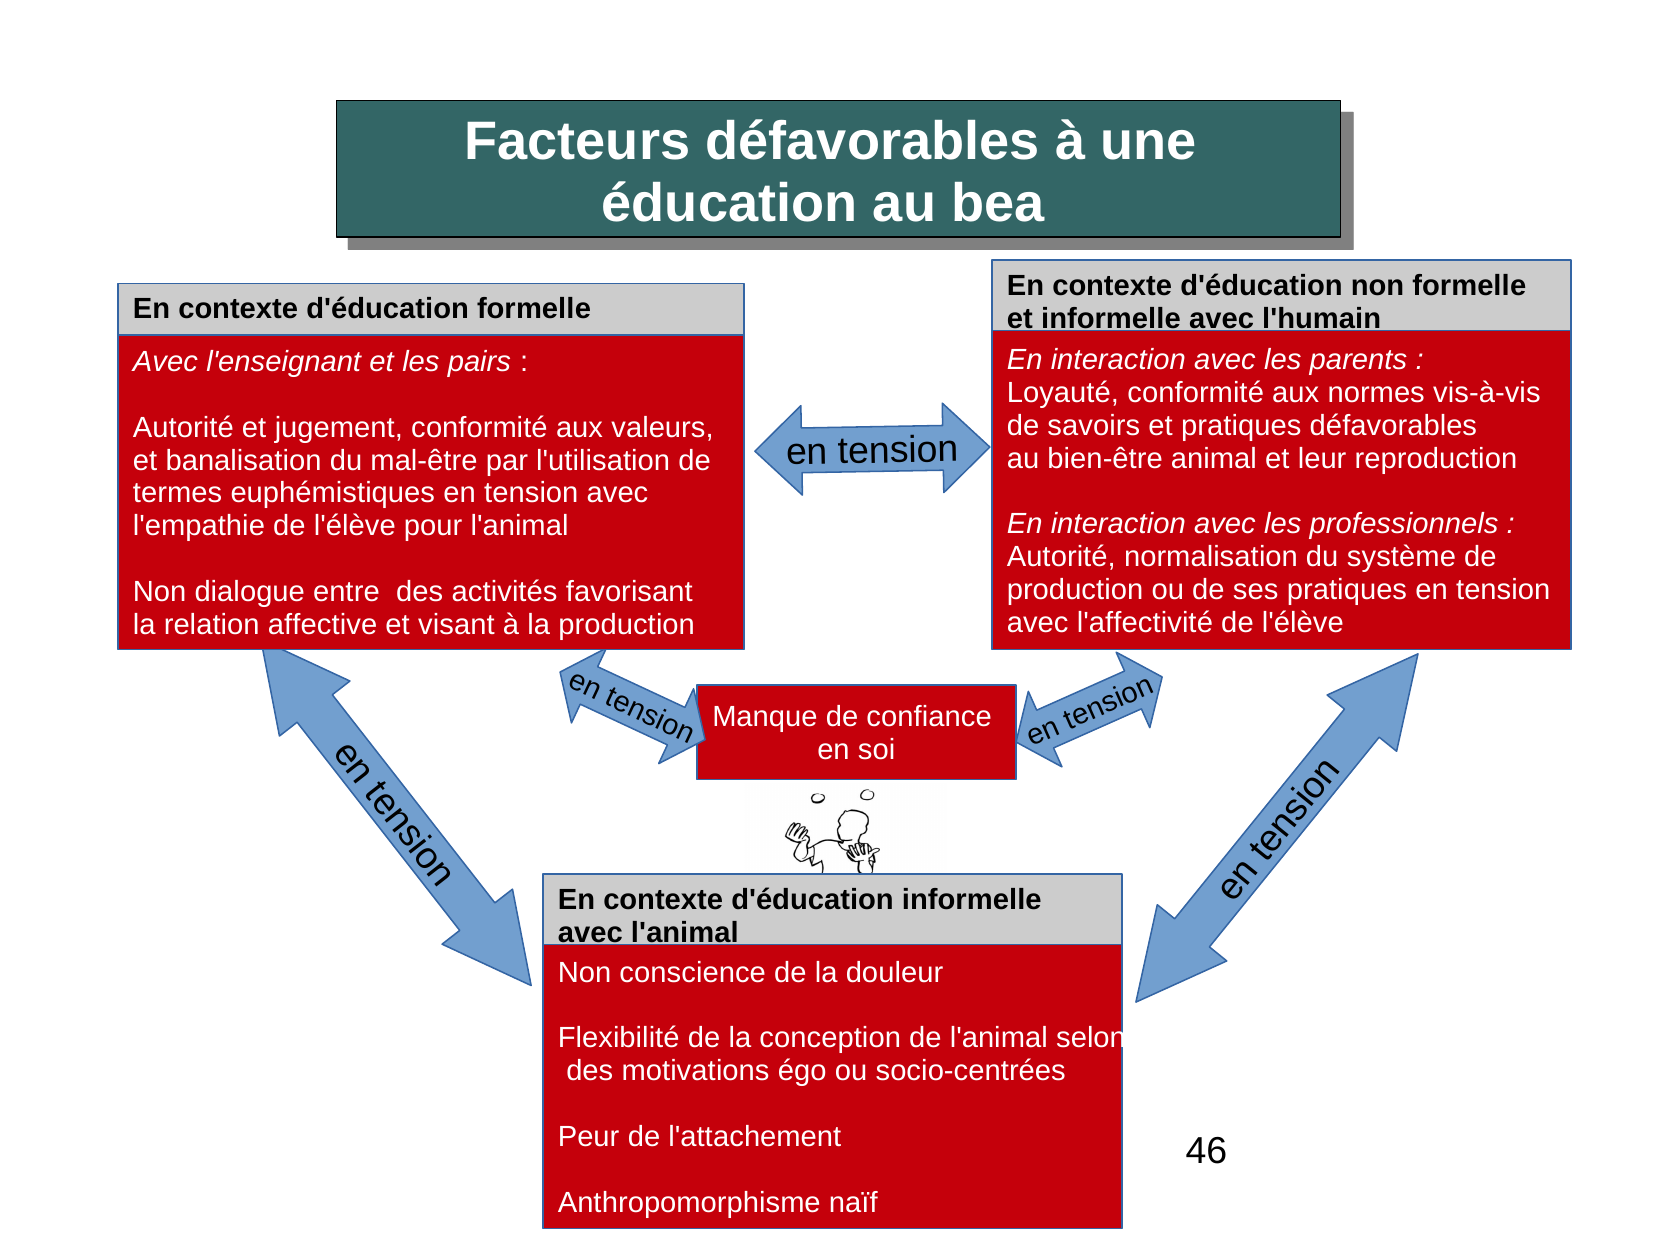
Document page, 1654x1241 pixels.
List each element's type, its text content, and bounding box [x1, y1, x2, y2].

text_box Non conscience de la douleur Flexibilité de la conception de l'animal selon des motivations égo ou socio-centrées Peur de l'attachement Anthropomorphisme naïf [543, 944, 1122, 1229]
text_box En contexte d'éducation non formelle et informelle avec l'humain [992, 259, 1571, 330]
text_box en tension [560, 650, 706, 764]
text_box en tension [1016, 652, 1163, 767]
text_box En interaction avec les parents : Loyauté, conformité aux normes vis-à-vis de savoirs et pratiques défavorables au bien-être animal et leur reproduction En interaction avec les professionnels : Autorité, normalisation du système de production ou de ses pratiques en tension avec l'affectivité de l'élève [992, 330, 1571, 650]
text_box en tension [1135, 653, 1418, 1003]
text_box En contexte d'éducation informelle avec l'animal [543, 873, 1122, 944]
text_box en tension [754, 403, 990, 496]
text_box En contexte d'éducation formelle [118, 283, 745, 335]
text_box Facteurs défavorables à une éducation au bea [336, 100, 1341, 237]
text_box Avec l'enseignant et les pairs : Autorité et jugement, conformité aux valeurs, et banalisation du mal-être par l'utilisation de termes euphémistiques en tension avec l'empathie de l'élève pour l'animal Non dialogue entre des activités favorisant la relation affective et visant à la production [118, 335, 745, 650]
text_box en tension [262, 650, 532, 986]
picture [744, 783, 947, 873]
text_box Manque de confiance en soi [696, 685, 1016, 780]
